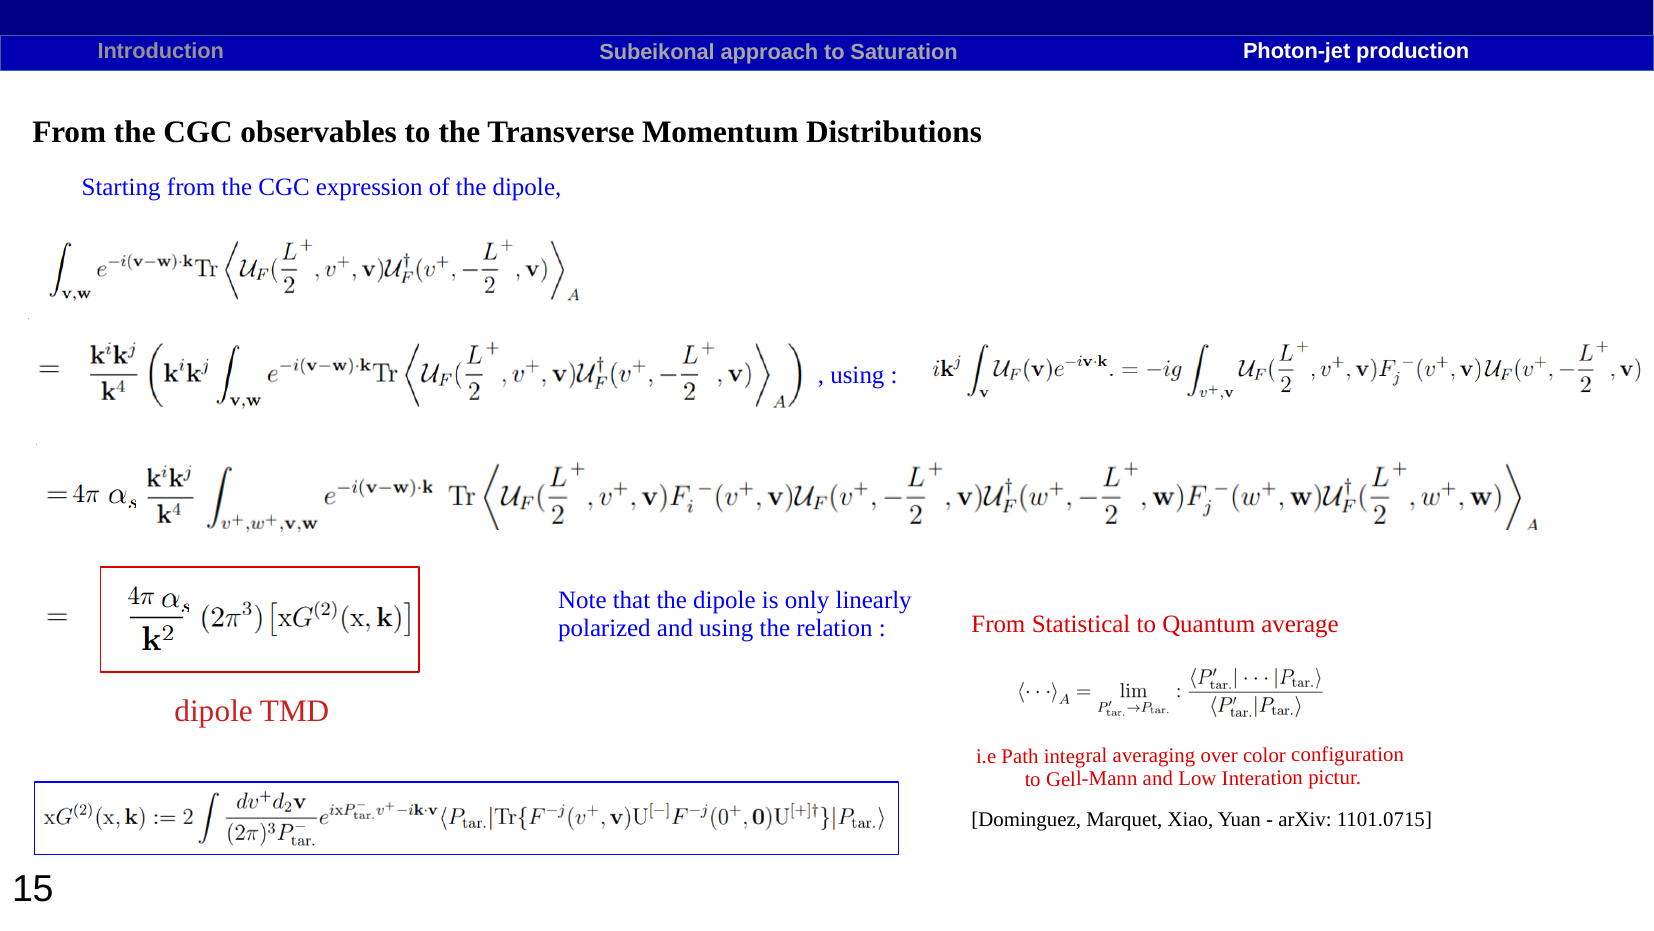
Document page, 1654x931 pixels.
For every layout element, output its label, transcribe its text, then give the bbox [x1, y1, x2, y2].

picture [35, 444, 136, 544]
picture [1003, 649, 1334, 727]
text_box [0, 0, 1654, 71]
text_box Introduction [82, 31, 697, 71]
picture [47, 224, 579, 306]
picture [203, 457, 1543, 544]
text_box , using : [803, 354, 934, 420]
text_box Photon-jet production [1228, 31, 1524, 71]
picture [121, 578, 189, 612]
text_box Note that the dipole is only linearly polarized and using the relation : [543, 578, 1288, 669]
picture [70, 325, 808, 414]
picture [129, 614, 184, 669]
picture [27, 318, 64, 418]
text_box <numéro> [0, 860, 626, 931]
text_box [Dominguez, Marquet, Xiao, Yuan - arXiv: 1101.0715] [956, 800, 1619, 839]
text_box Starting from the CGC expression of the dipole, [66, 165, 626, 231]
picture [147, 448, 198, 537]
picture [921, 328, 1642, 407]
text_box i.e Path integral averaging over color configuration to Gell-Mann and Low Interation pictur. [566, 733, 1654, 800]
text_box dipole TMD [129, 686, 367, 733]
text_box Subeikonal approach to Saturation [584, 32, 1199, 80]
picture [35, 590, 71, 638]
text_box From the CGC observables to the Transverse Momentum Distributions [0, 107, 1229, 154]
picture [196, 590, 414, 642]
text_box From Statistical to Quantum average [1288, 602, 1422, 643]
picture [35, 783, 898, 854]
